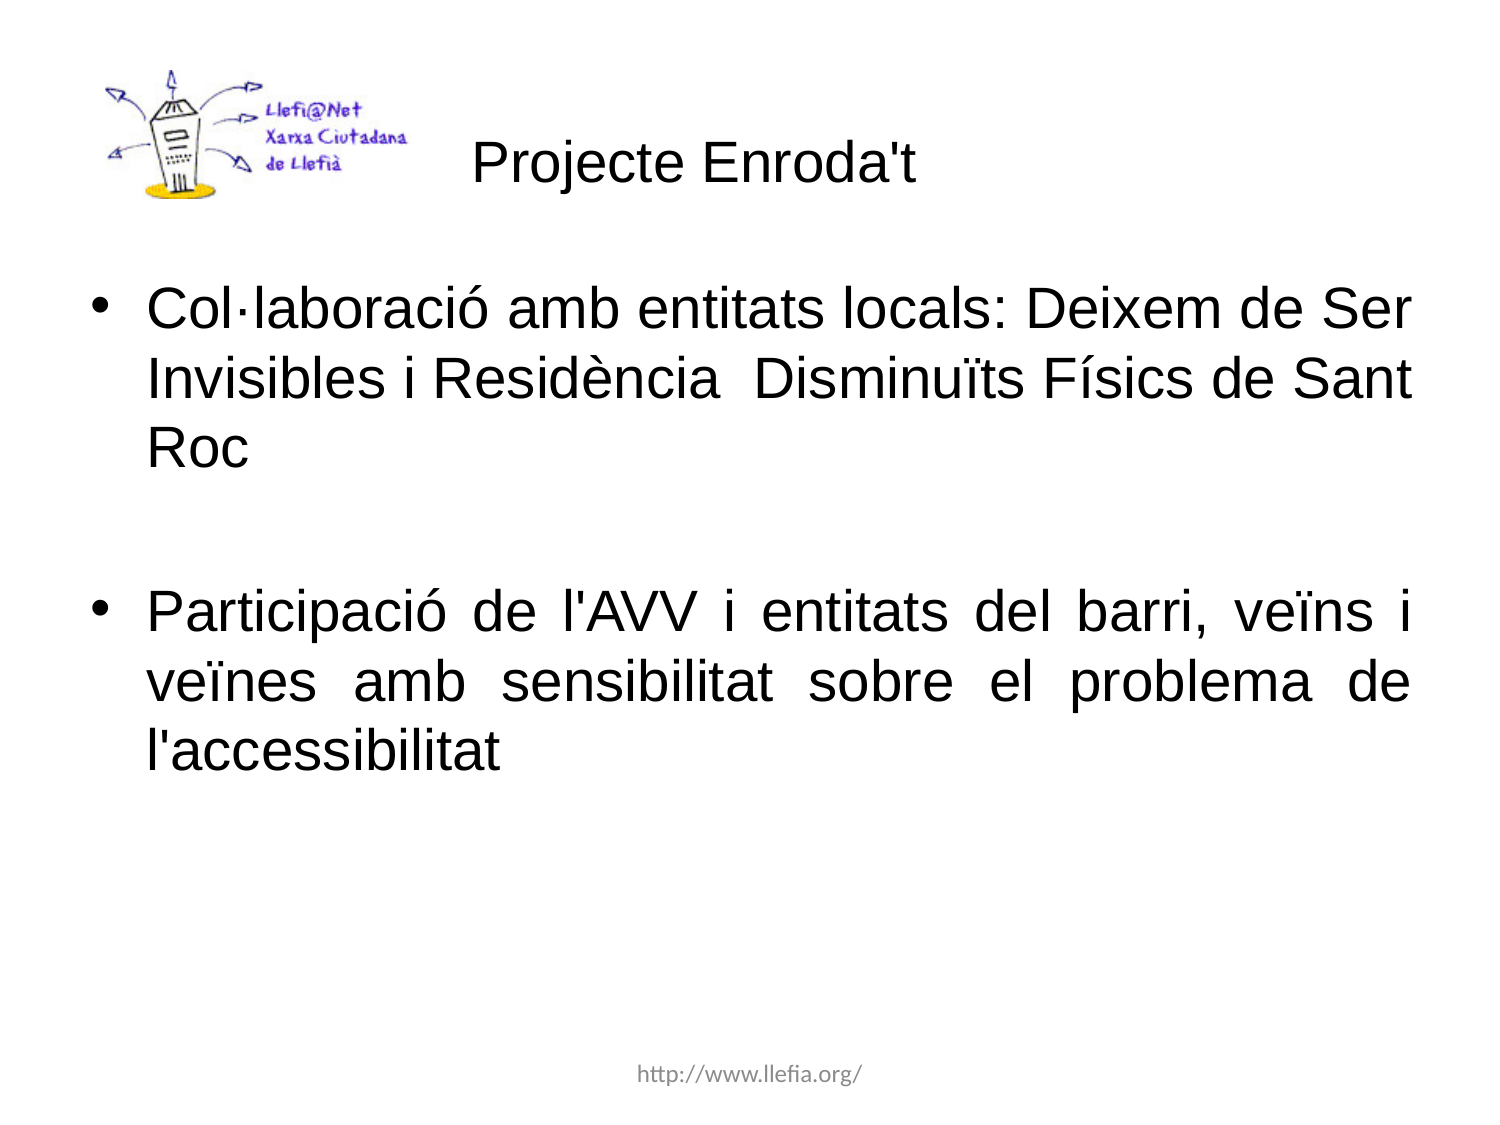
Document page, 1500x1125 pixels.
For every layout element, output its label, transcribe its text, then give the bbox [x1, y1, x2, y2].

list Col·laboració amb entitats locals: Deixem de Ser Invisibles i Residència Disminuïts Físics de Sant Roc Participació de l'AVV i entitats del barri, veïns i veïnes amb sensibilitat sobre el problema de l'accessibilitat [75, 262, 1430, 1005]
text_box Projecte Enroda't [456, 117, 1418, 202]
text_box http://www.llefia.org/ [512, 1042, 988, 1103]
picture [105, 70, 412, 199]
